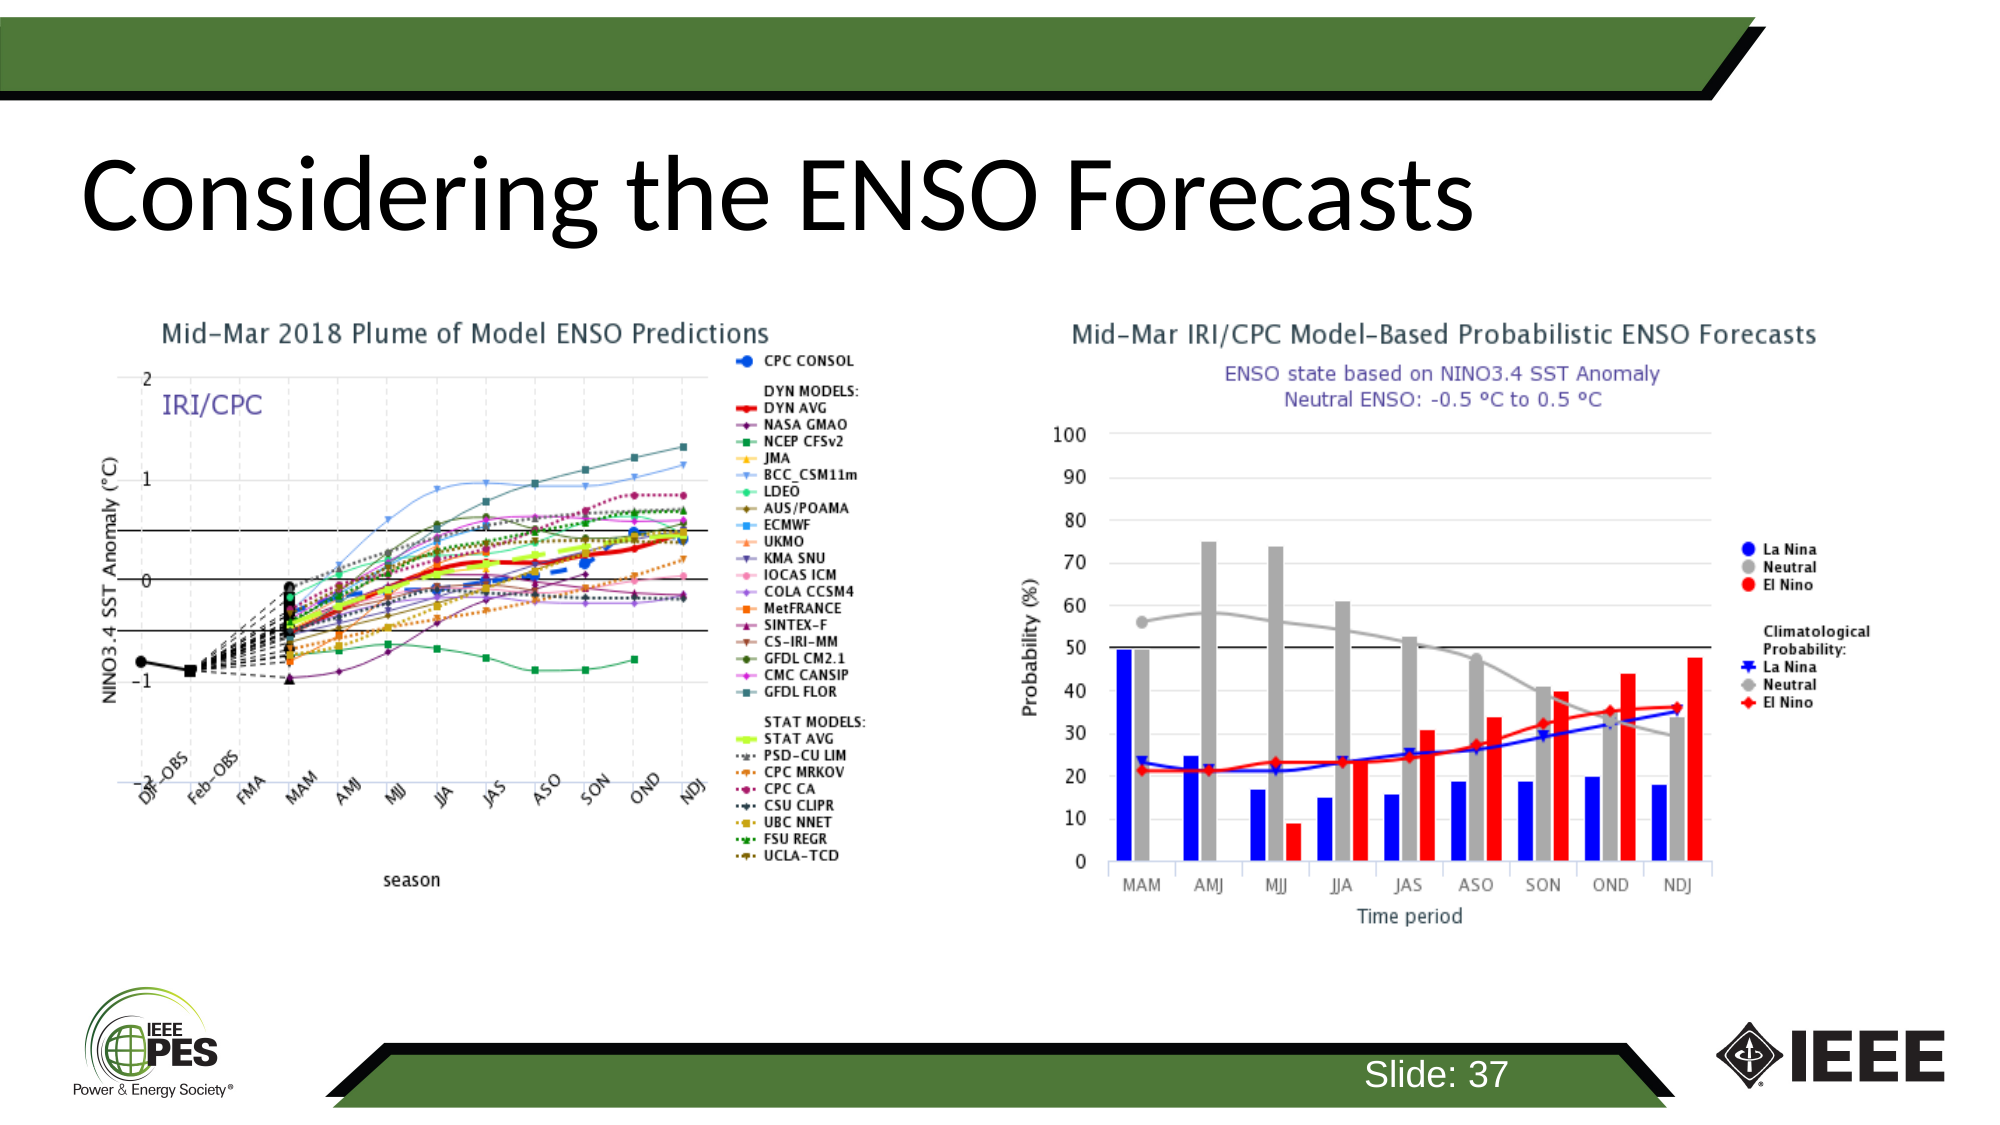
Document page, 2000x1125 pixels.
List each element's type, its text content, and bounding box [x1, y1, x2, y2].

picture [0, 0, 2000, 1125]
title Considering the ENSO Forecasts [35, 100, 1524, 308]
